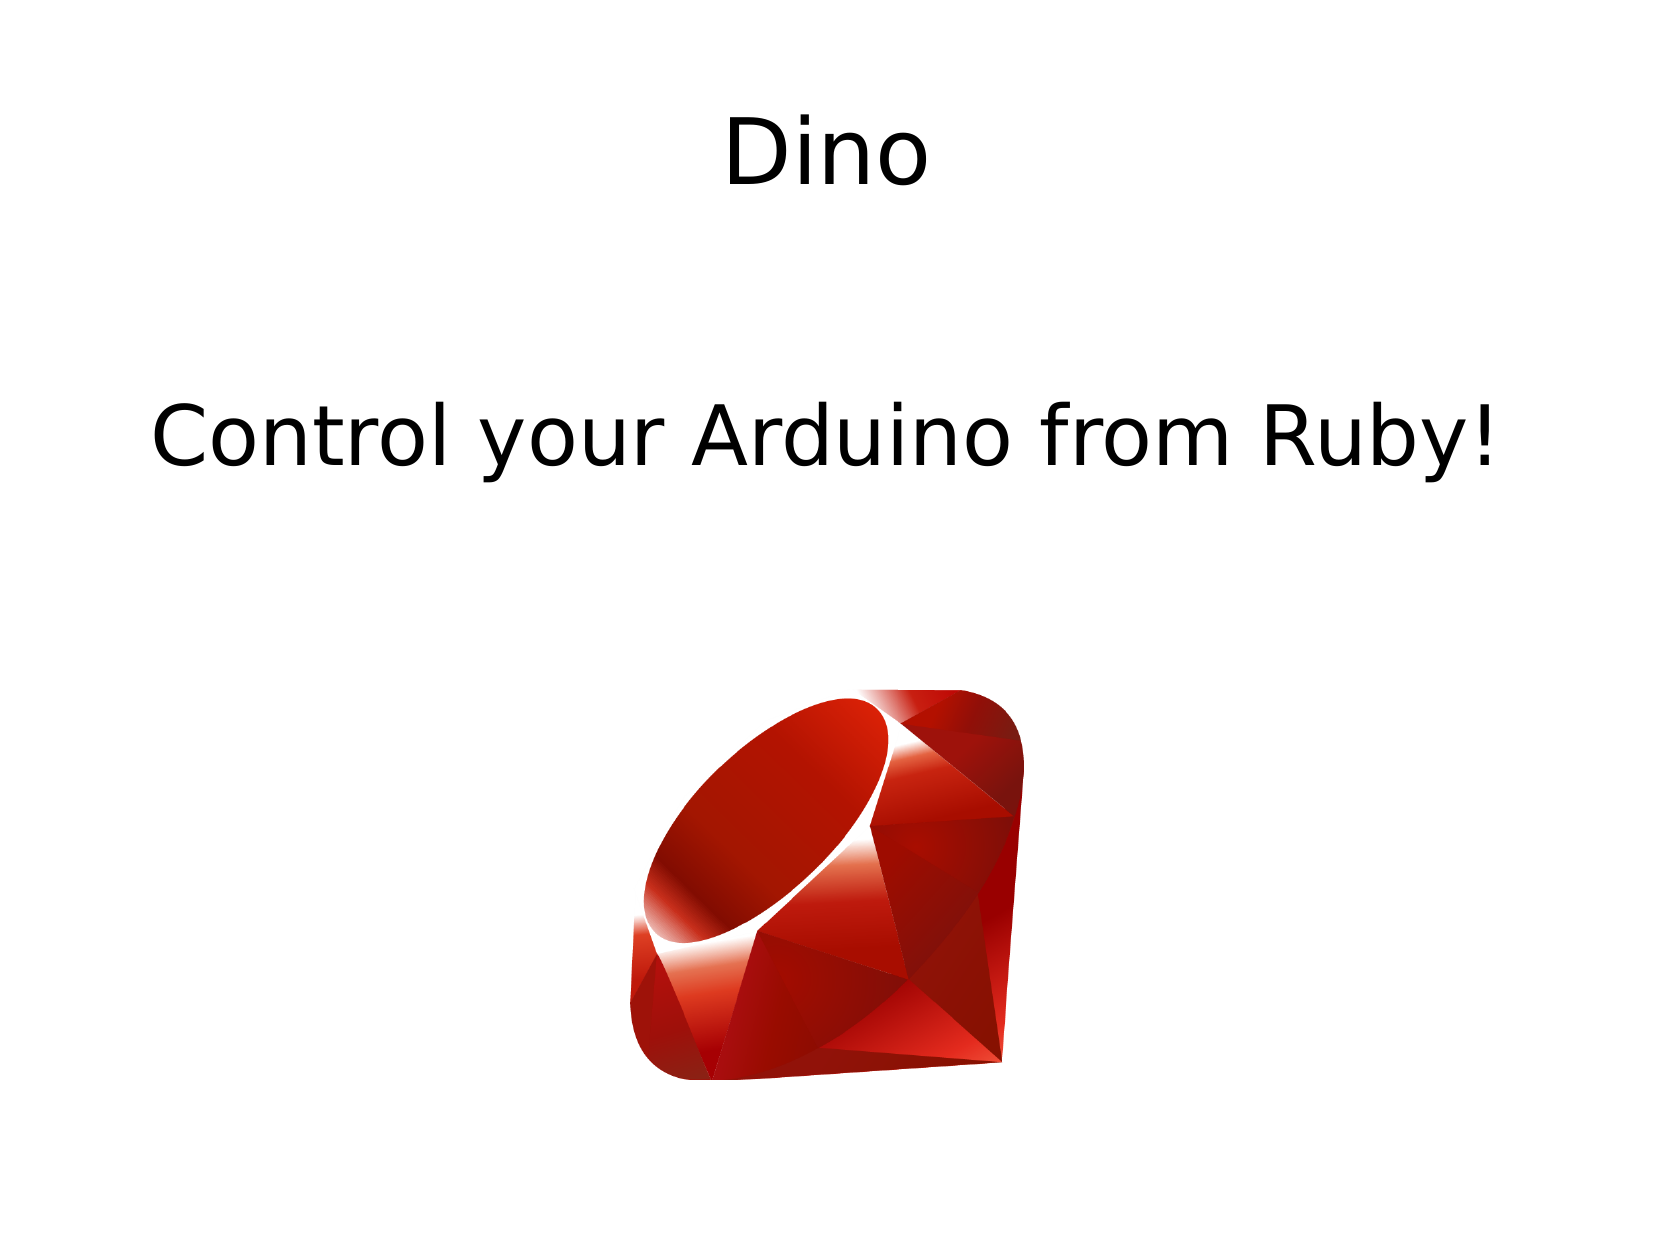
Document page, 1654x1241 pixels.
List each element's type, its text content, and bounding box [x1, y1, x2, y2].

title Dino [82, 49, 1571, 257]
picture [630, 689, 1060, 1081]
title Control your Arduino from Ruby! [0, 332, 1654, 541]
